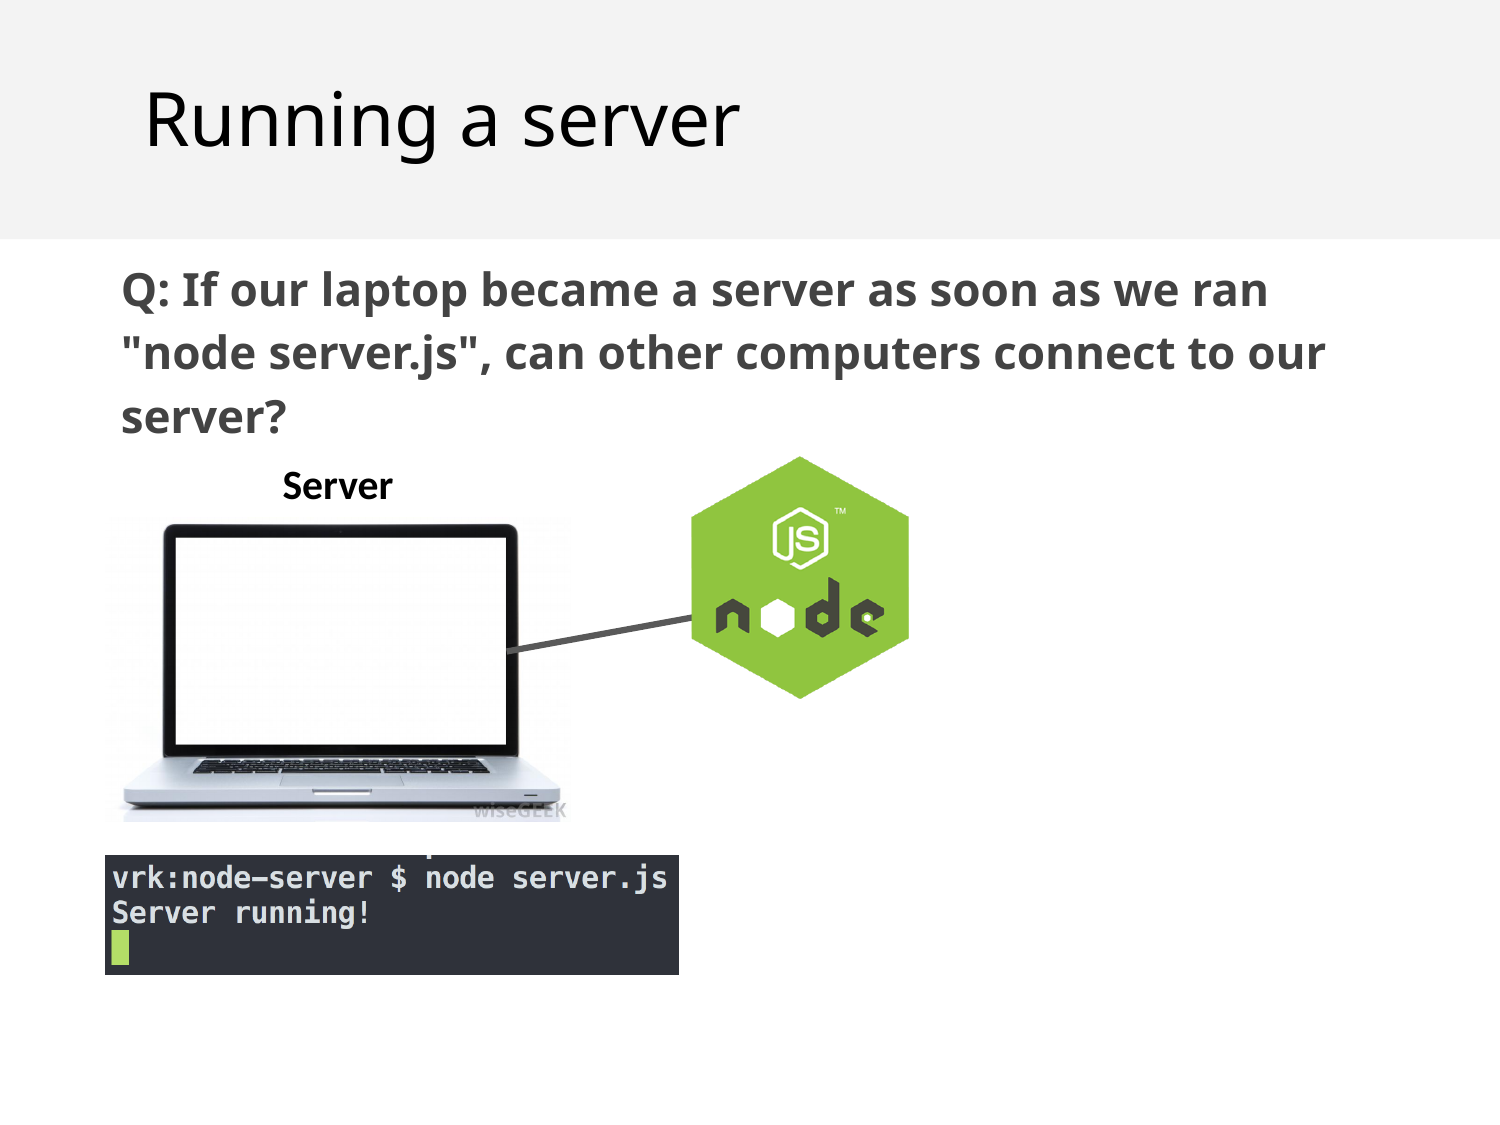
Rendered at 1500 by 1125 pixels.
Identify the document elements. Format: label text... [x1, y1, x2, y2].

title Running a server [128, 56, 1372, 183]
list Q: If our laptop became a server as soon as we ran "node server.js", can other computers connect to our server? [105, 237, 1396, 397]
picture [105, 855, 679, 975]
picture [674, 453, 924, 703]
picture [105, 517, 571, 822]
text_box Server [215, 426, 461, 540]
